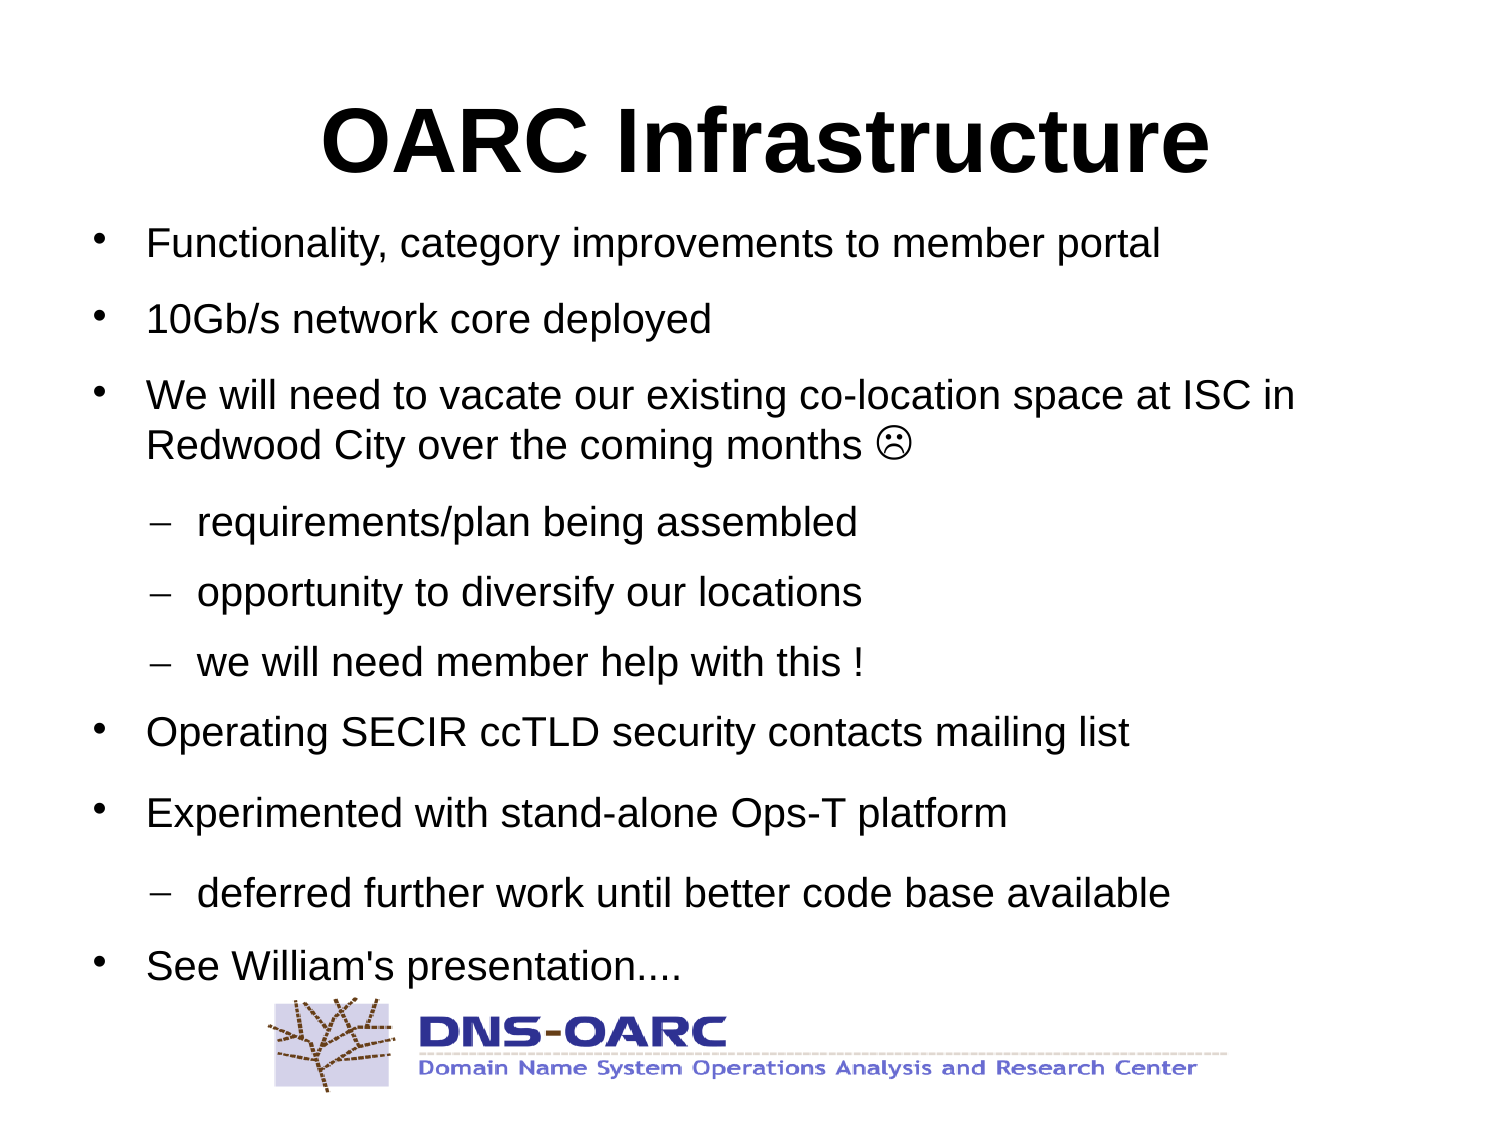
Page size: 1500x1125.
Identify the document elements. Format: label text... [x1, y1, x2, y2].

picture [214, 991, 1259, 1099]
list Functionality, category improvements to member portal 10Gb/s network core deployed We will need to vacate our existing co-location space at ISC in Redwood City over the coming months ☹ requirements/plan being assembled opportunity to diversify our locations we will need member help with this ! Operating SECIR ccTLD security contacts mailing list Experimented with stand-alone Ops-T platform deferred further work until better code base available See William's presentation.... [75, 215, 1426, 990]
title OARC Infrastructure [75, 36, 1426, 215]
